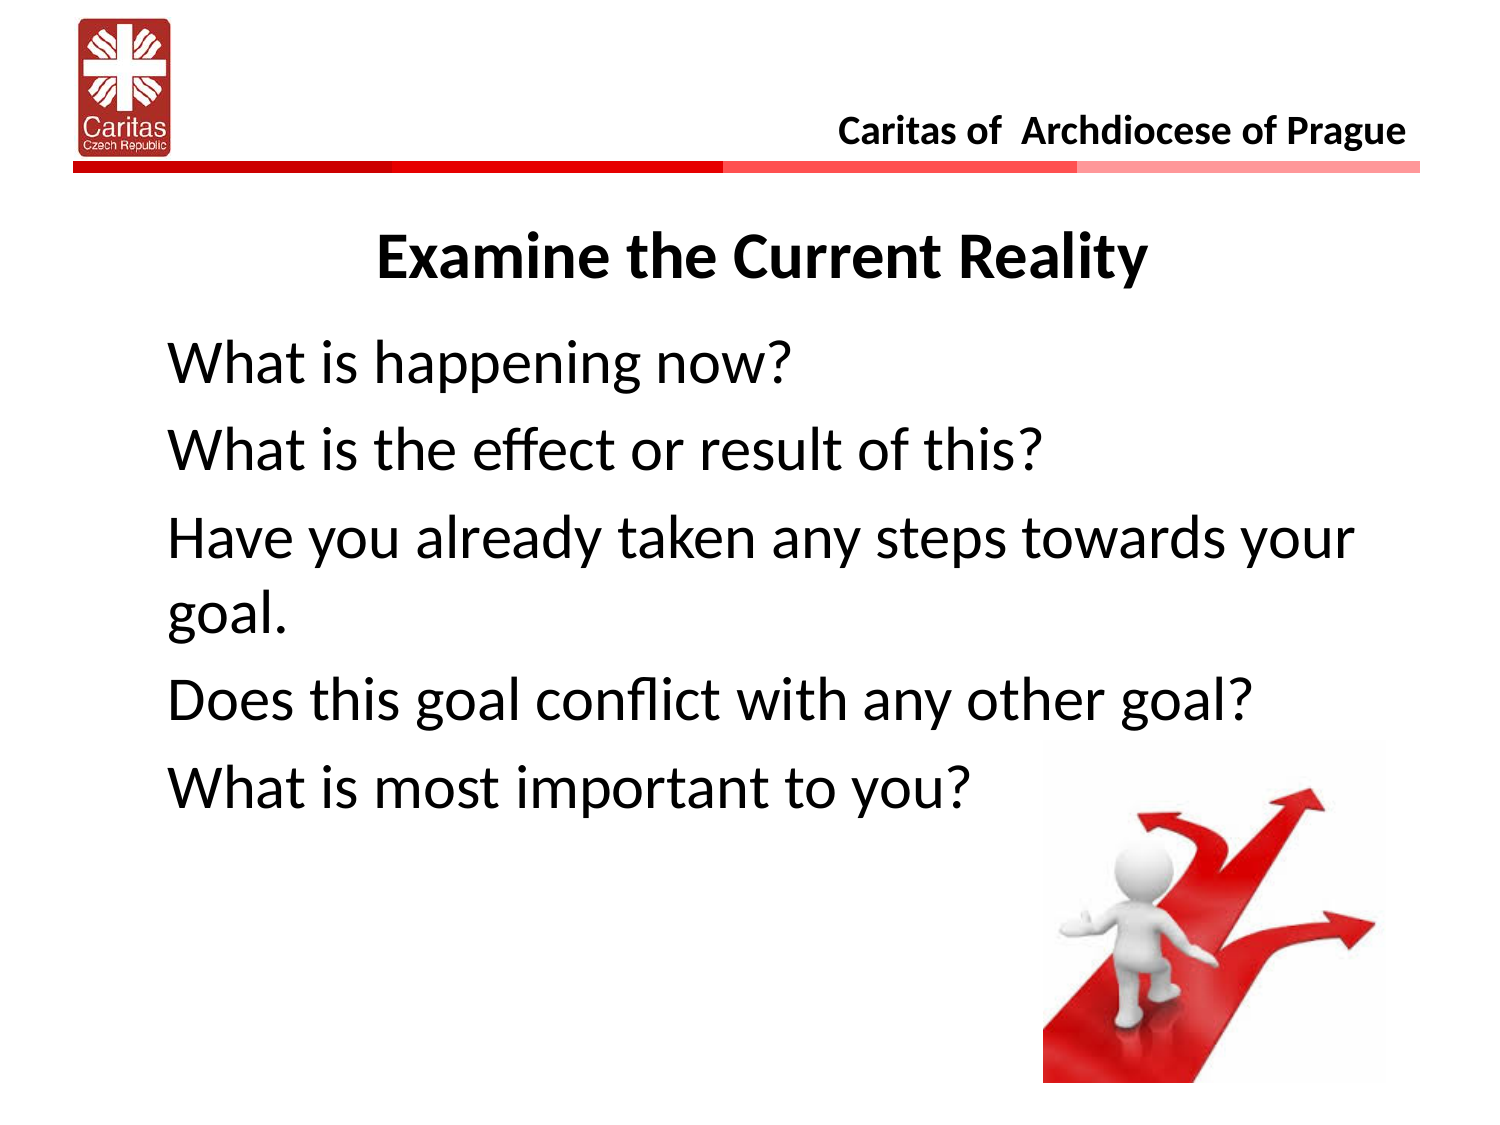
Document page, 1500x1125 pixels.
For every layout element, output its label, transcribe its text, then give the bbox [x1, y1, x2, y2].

title Caritas of Archdiocese of Prague [253, 88, 1459, 191]
list Examine the Current Reality What is happening now? What is the effect or result of this? Have you already taken any steps towards your goal. Does this goal conflict with any other goal? What is most important to you? [88, 196, 1402, 965]
picture [74, 17, 174, 160]
picture [1043, 740, 1386, 1083]
text_box [73, 161, 1420, 173]
